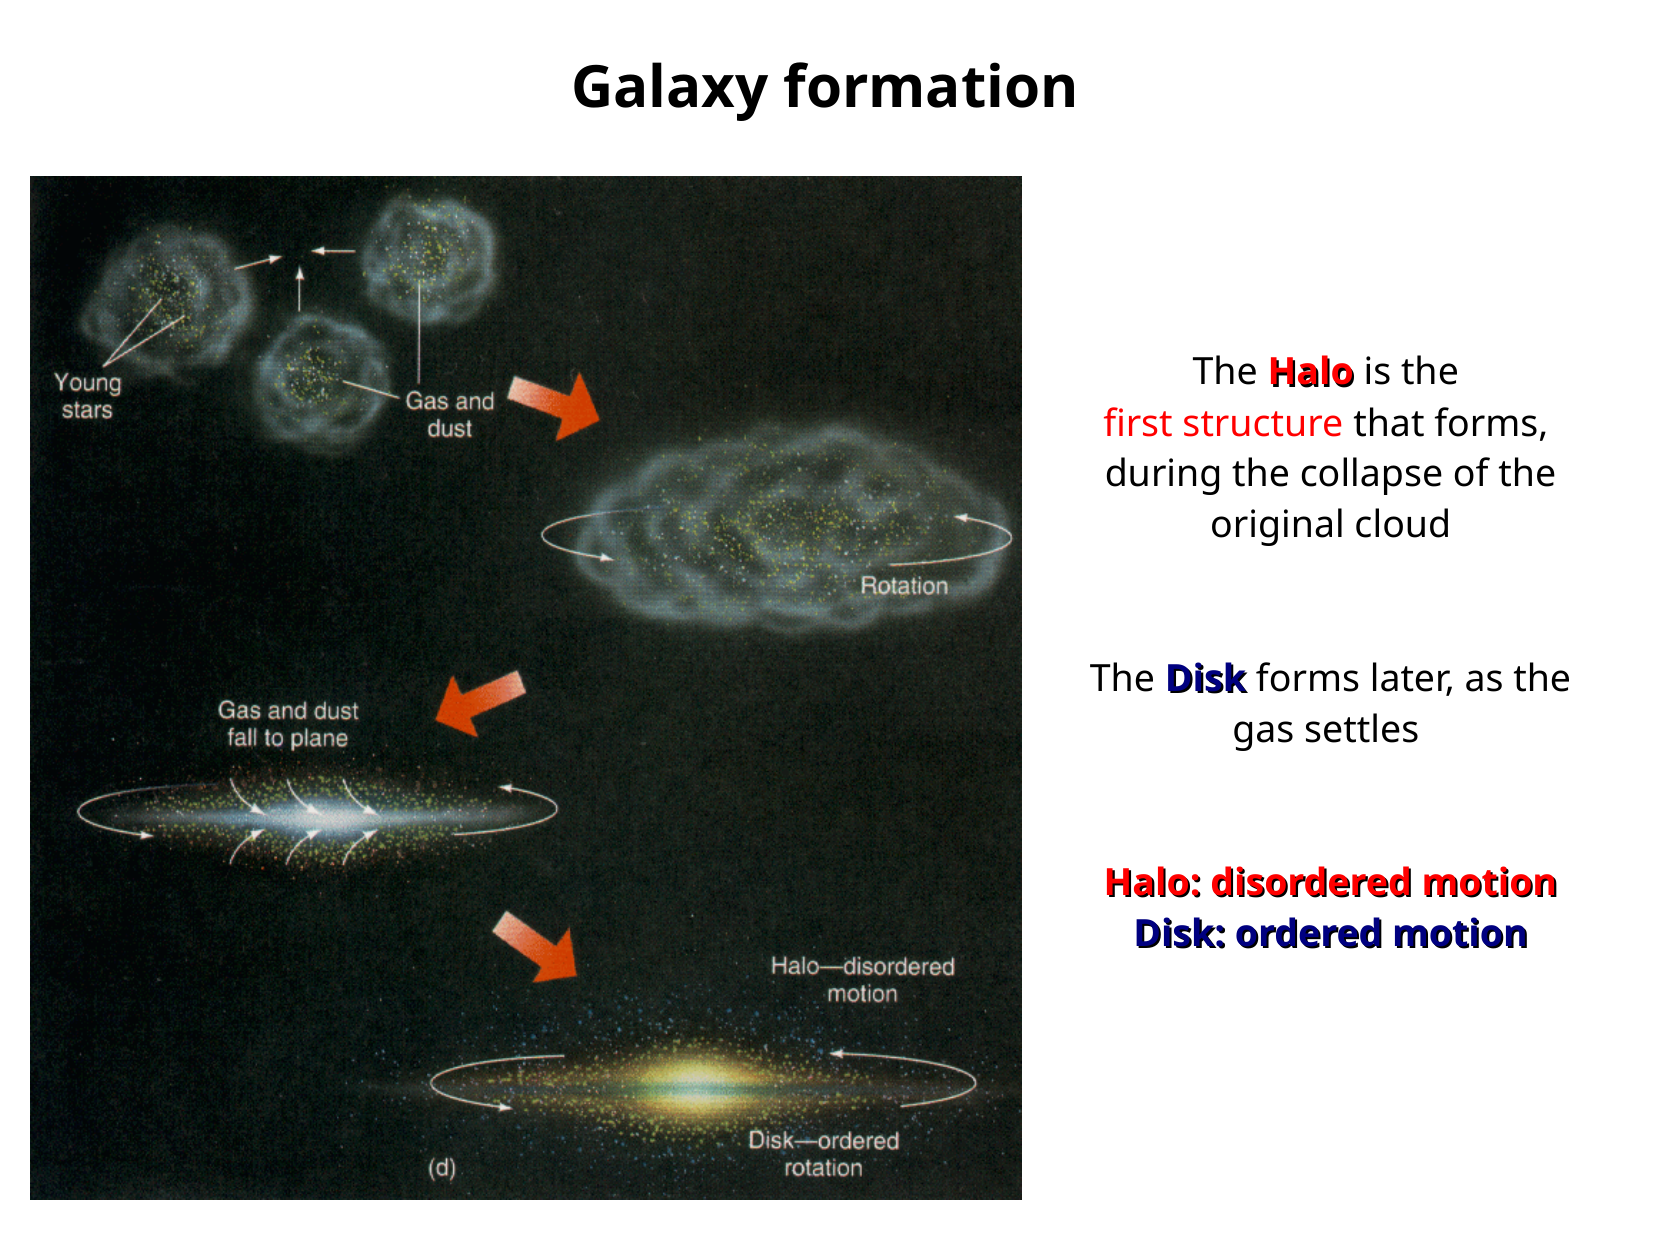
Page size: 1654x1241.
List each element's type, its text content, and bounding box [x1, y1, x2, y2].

text_box Galaxy formation [262, 37, 1388, 134]
picture [30, 176, 1022, 1200]
text_box The Halo is the first structure that forms, during the collapse of the original cloud The Disk forms later, as the gas settles Halo: disordered motion Disk: ordered motion [1049, 337, 1612, 980]
